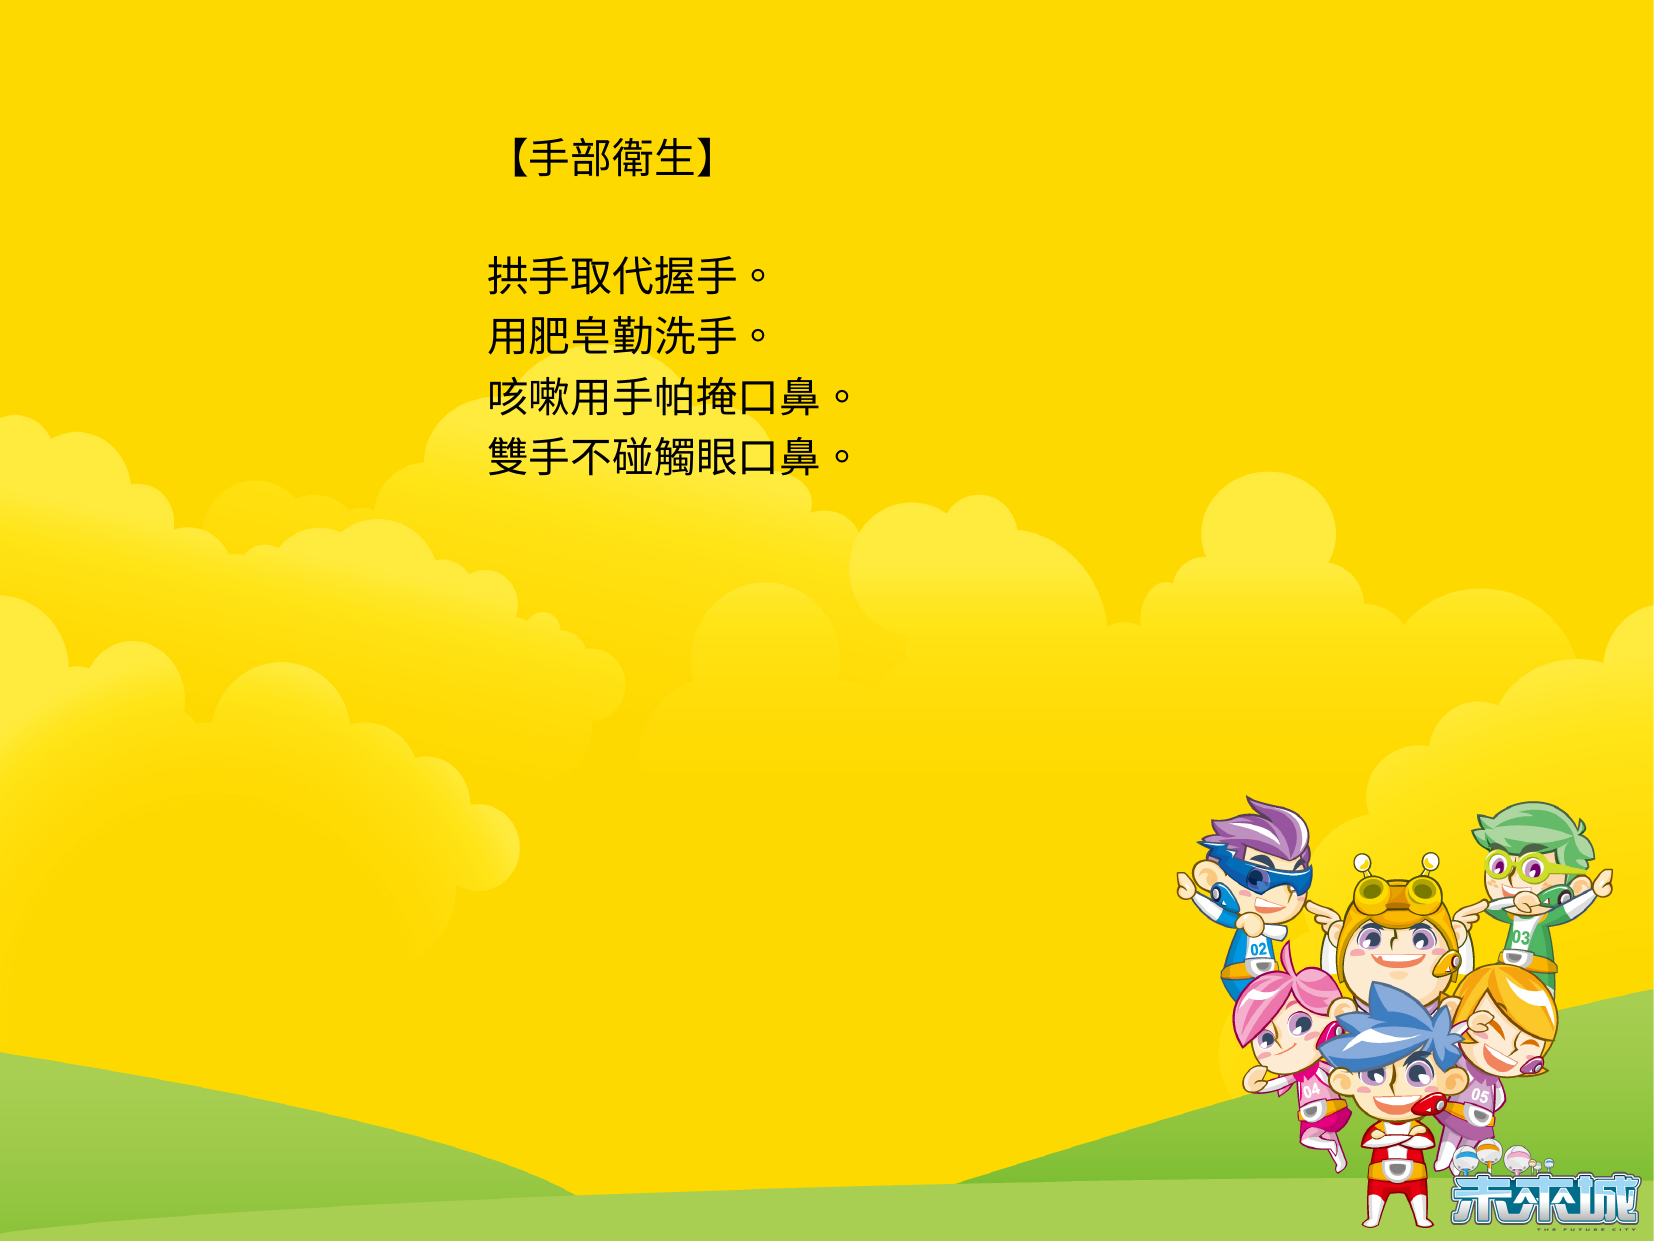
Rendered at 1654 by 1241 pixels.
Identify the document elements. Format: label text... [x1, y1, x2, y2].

picture [0, 0, 1654, 1241]
text_box 【手部衛生】 拱手取代握手。 用肥皂勤洗手。 咳嗽用手帕掩口鼻。 雙手不碰觸眼口鼻。 [472, 118, 1301, 434]
